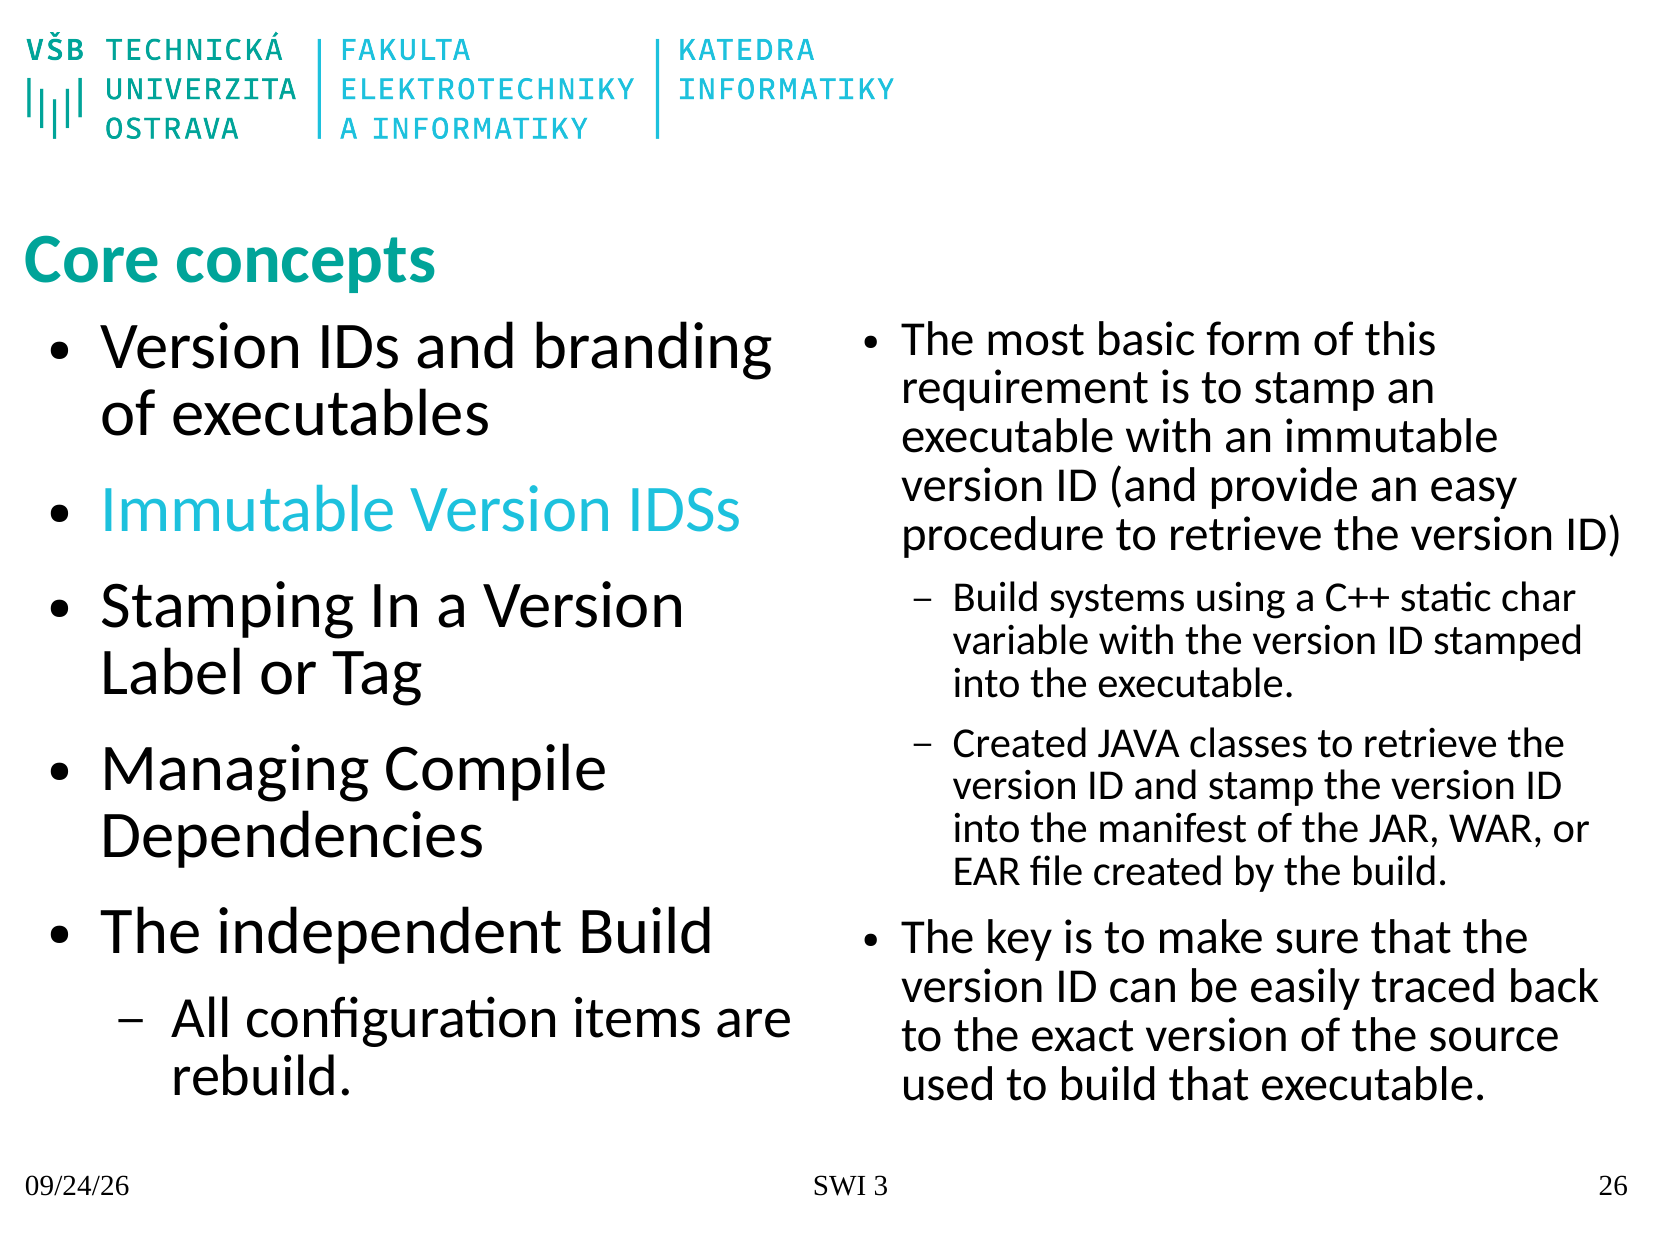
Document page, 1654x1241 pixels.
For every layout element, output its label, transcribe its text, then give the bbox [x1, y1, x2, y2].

list Version IDs and branding of executables Immutable Version IDSs Stamping In a Version Label or Tag Managing Compile Dependencies The independent Build All configuration items are rebuild. [30, 318, 811, 1146]
picture [26, 31, 894, 139]
title Core concepts [24, 169, 1629, 300]
list The most basic form of this requirement is to stamp an executable with an immutable version ID (and provide an easy procedure to retrieve the version ID) Build systems using a C++ static char variable with the version ID stamped into the executable. Created JAVA classes to retrieve the version ID and stamp the version ID into the manifest of the JAR, WAR, or EAR file created by the build. The key is to make sure that the version ID can be easily traced back to the exact version of the source used to build that executable. [849, 318, 1630, 1146]
